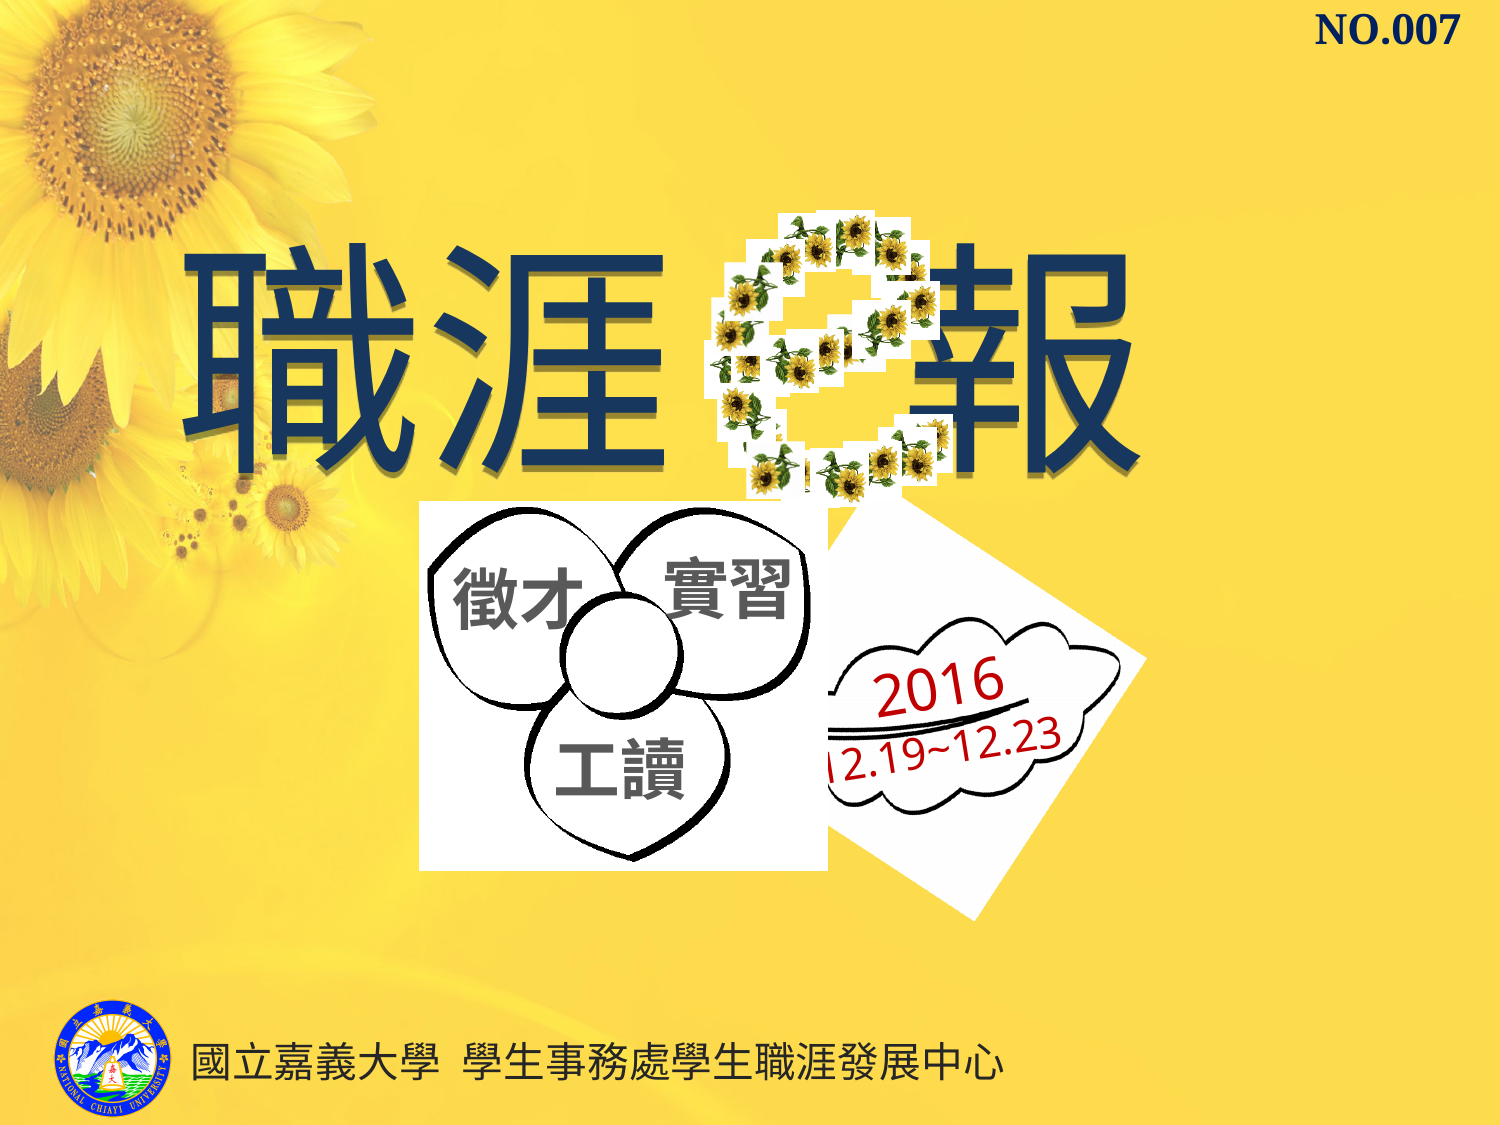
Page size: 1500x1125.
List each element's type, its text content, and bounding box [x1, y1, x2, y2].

text_box 實習 [647, 538, 817, 637]
text_box 職涯 報 [828, 507, 856, 515]
text_box 國立嘉義大學 學生事務處學生職涯發展中心 [175, 1028, 1020, 1094]
text_box 工讀 [538, 720, 704, 817]
text_box 徵才 [437, 550, 608, 649]
text_box 12.19~12.23 [828, 726, 874, 804]
picture [53, 999, 172, 1118]
text_box NO.007 [1299, 0, 1496, 61]
text_box 職涯 報 [769, 269, 881, 335]
picture [419, 211, 1147, 921]
text_box 2016 [850, 628, 1041, 801]
text_box 12.19~12.23 [1028, 684, 1135, 770]
text_box 職涯 報 [159, 196, 1400, 515]
